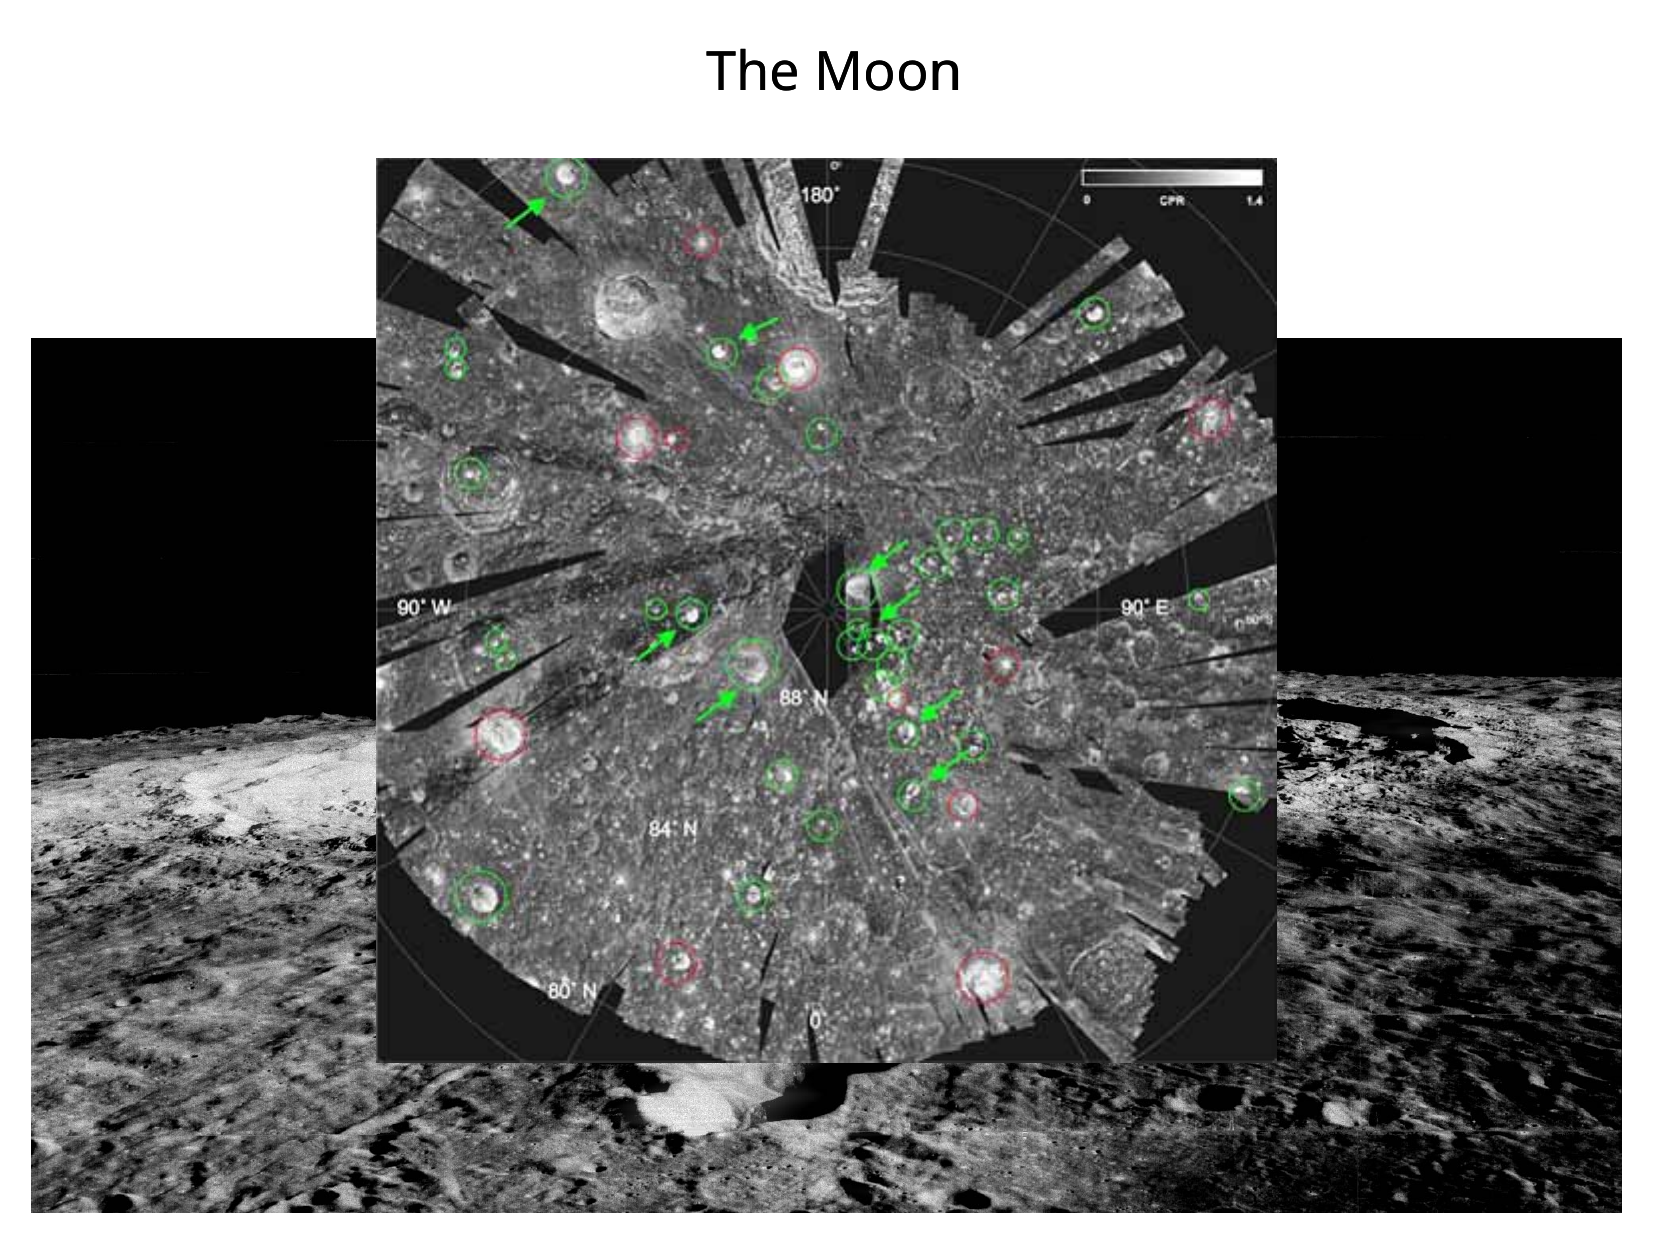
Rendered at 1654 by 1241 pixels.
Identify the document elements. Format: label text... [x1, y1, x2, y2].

picture [31, 158, 1622, 1213]
text_box The Moon [691, 25, 963, 106]
